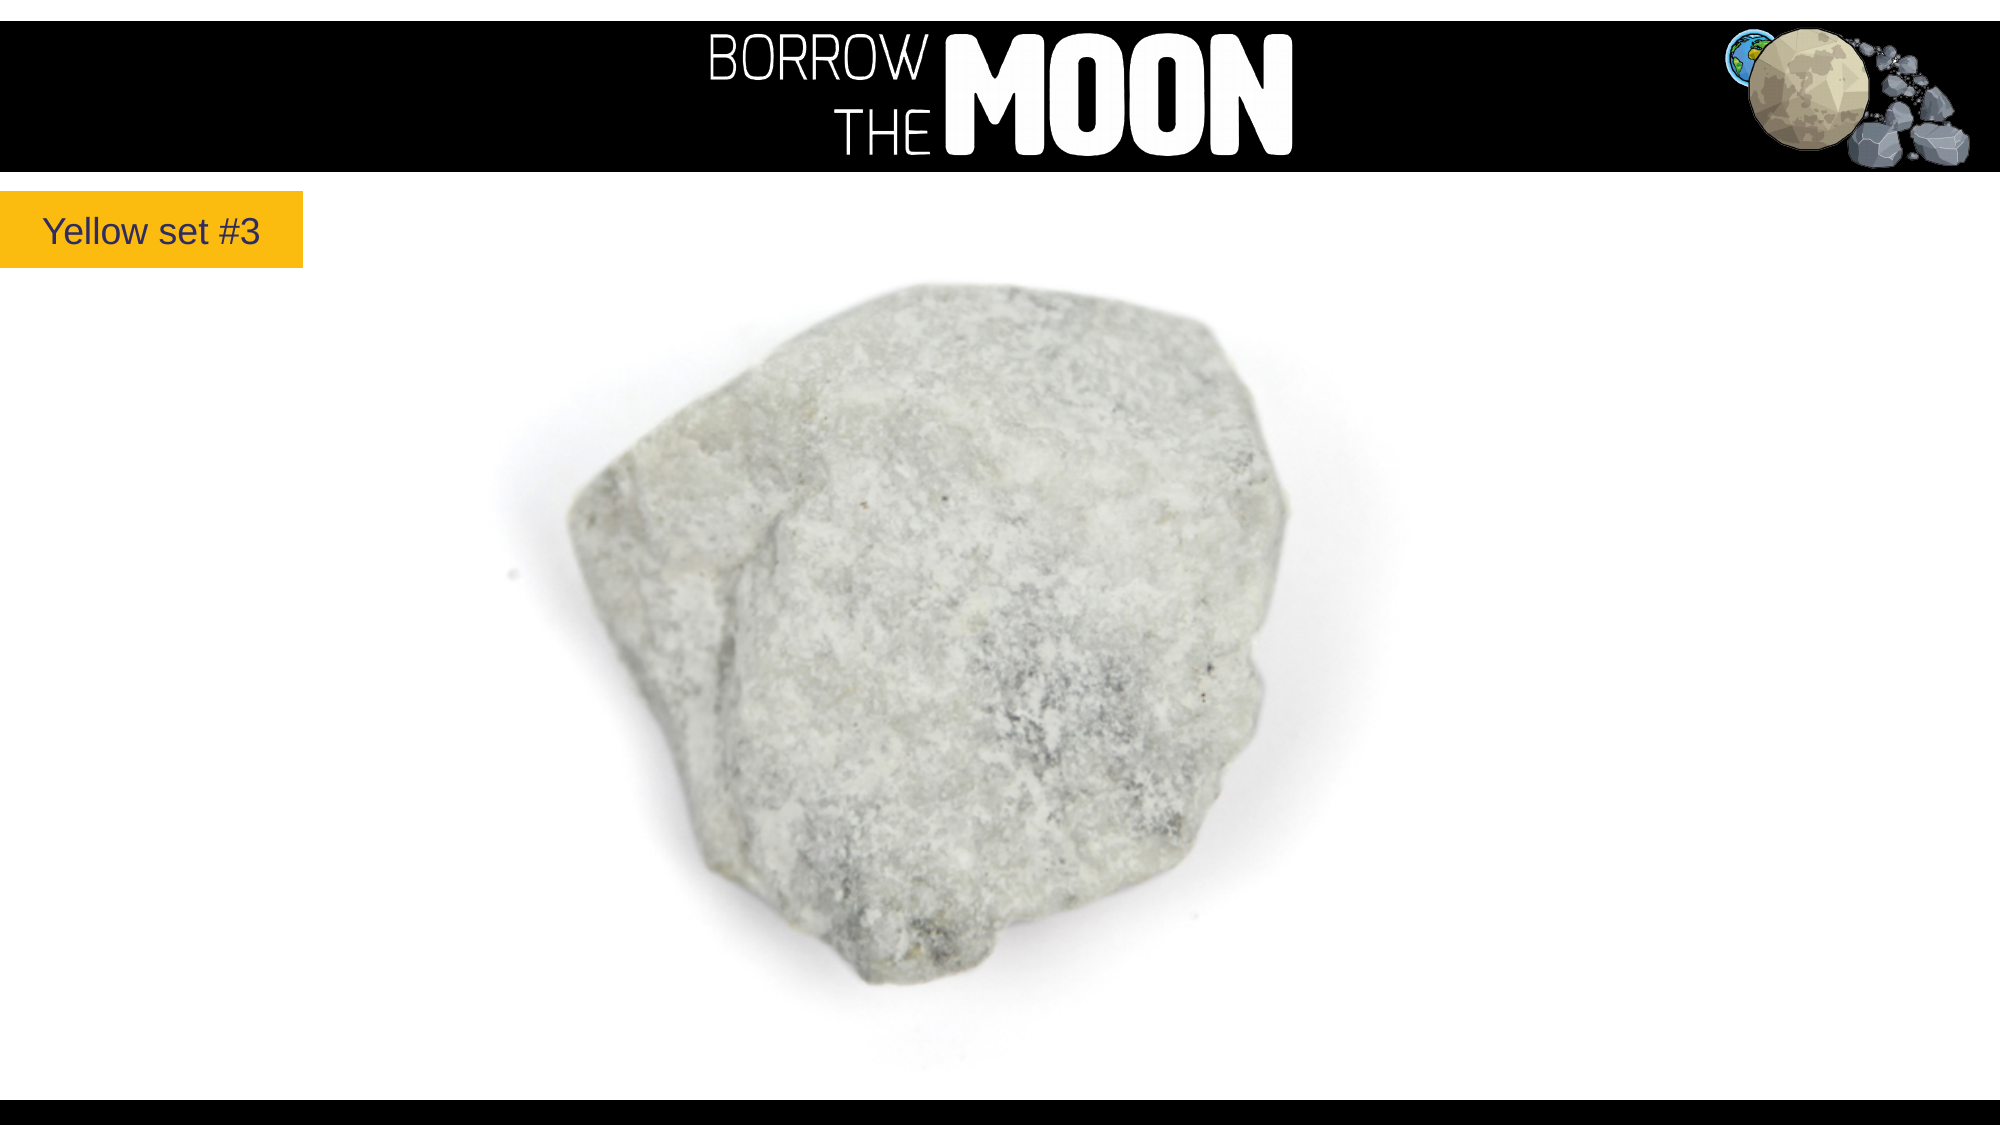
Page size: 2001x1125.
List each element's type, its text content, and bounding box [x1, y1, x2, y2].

picture [338, 192, 1662, 1074]
text_box Yellow set #3 [0, 191, 303, 268]
